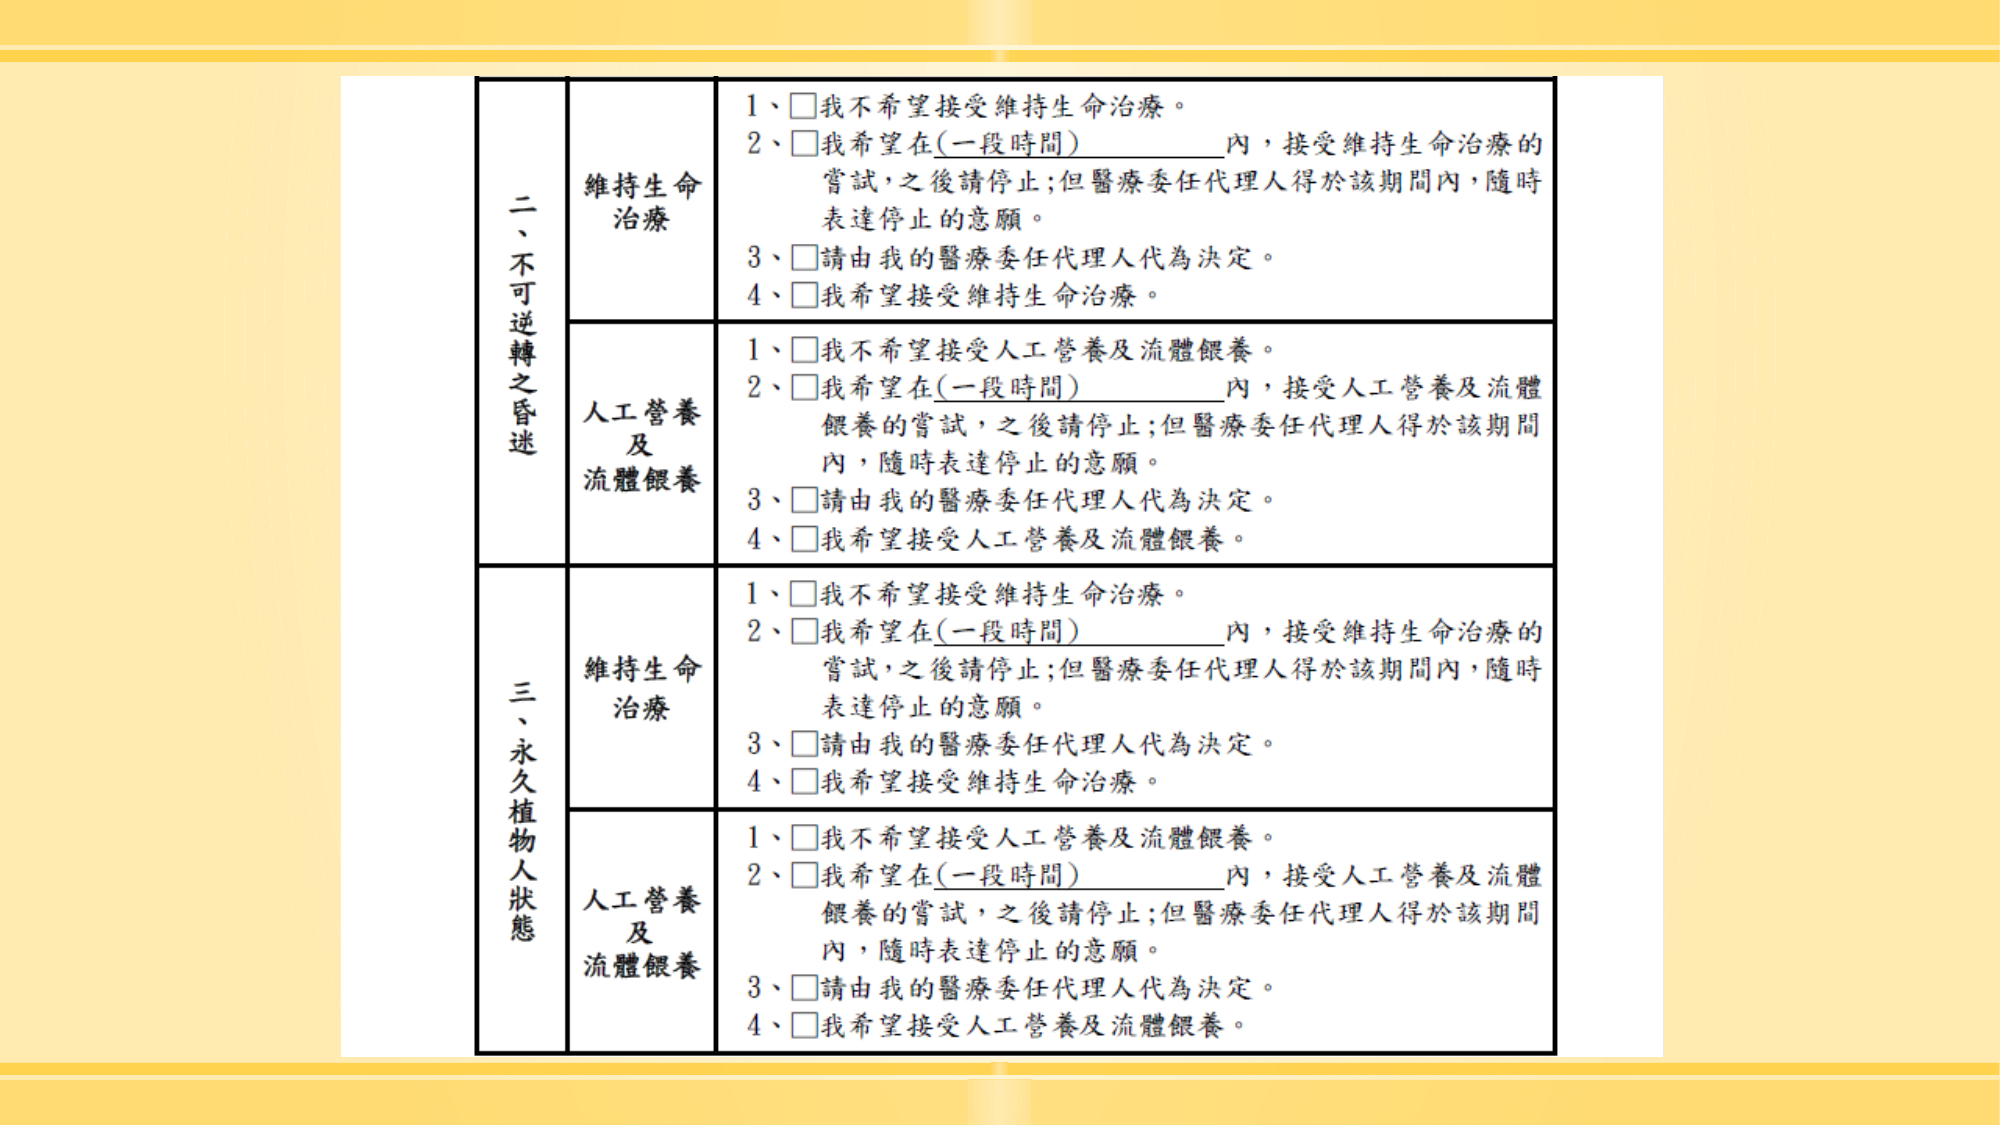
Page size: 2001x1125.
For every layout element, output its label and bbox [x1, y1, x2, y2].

picture [340, 76, 1664, 1057]
